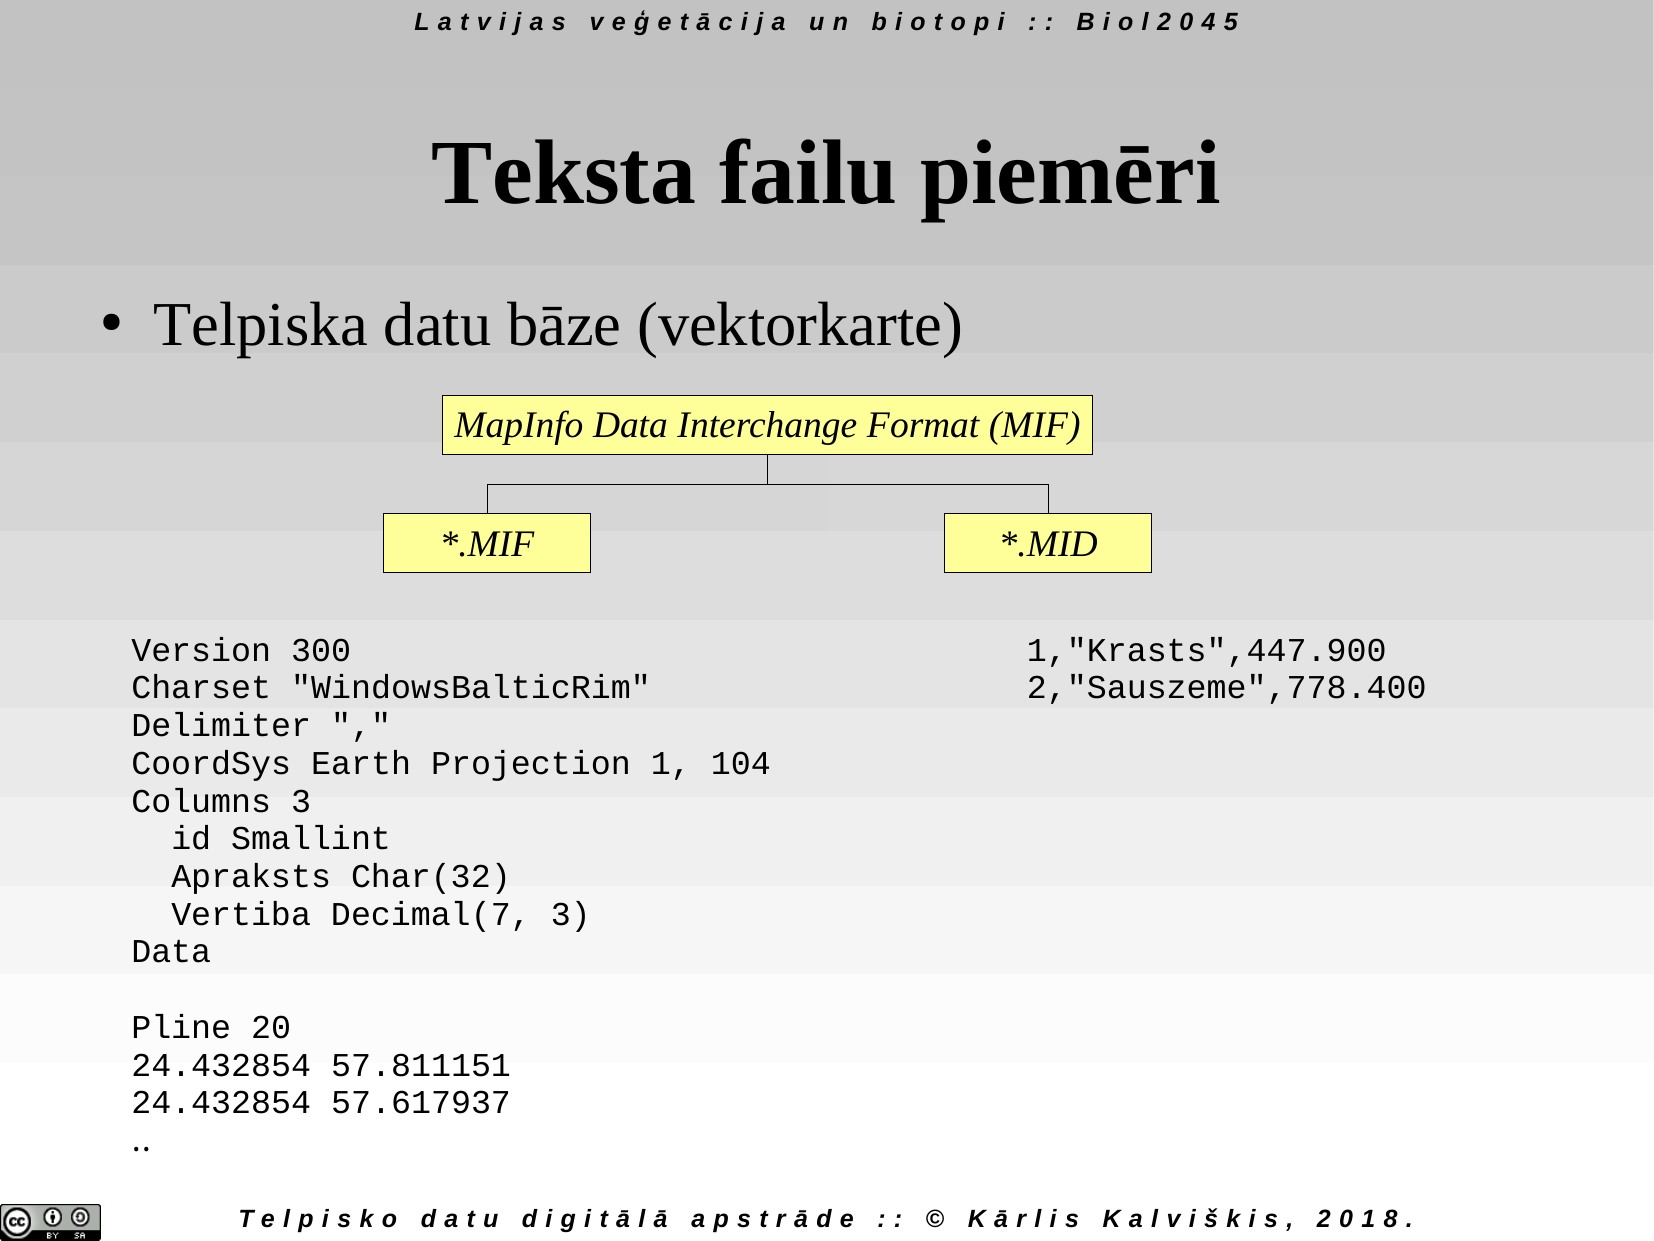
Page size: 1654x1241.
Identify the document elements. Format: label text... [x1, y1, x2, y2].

text_box Version 300 Charset "WindowsBalticRim" Delimiter "," CoordSys Earth Projection 1, 104 Columns 3 id Smallint Apraksts Char(32) Vertiba Decimal(7, 3) Data Pline 20 24.432854 57.811151 24.432854 57.617937 ‥ [116, 625, 787, 1241]
text_box 1,"Krasts",447.900 2,"Sauszeme",778.400 [1011, 625, 1442, 769]
title Teksta failu piemēri [29, 49, 1625, 296]
text_box *.MIF [383, 513, 591, 573]
picture [0, 0, 1654, 1241]
text_box MapInfo Data Interchange Format (MIF) [442, 395, 1093, 455]
text_box *.MID [944, 513, 1152, 573]
list Telpiska datu bāze (vektorkarte) [82, 289, 1571, 1098]
